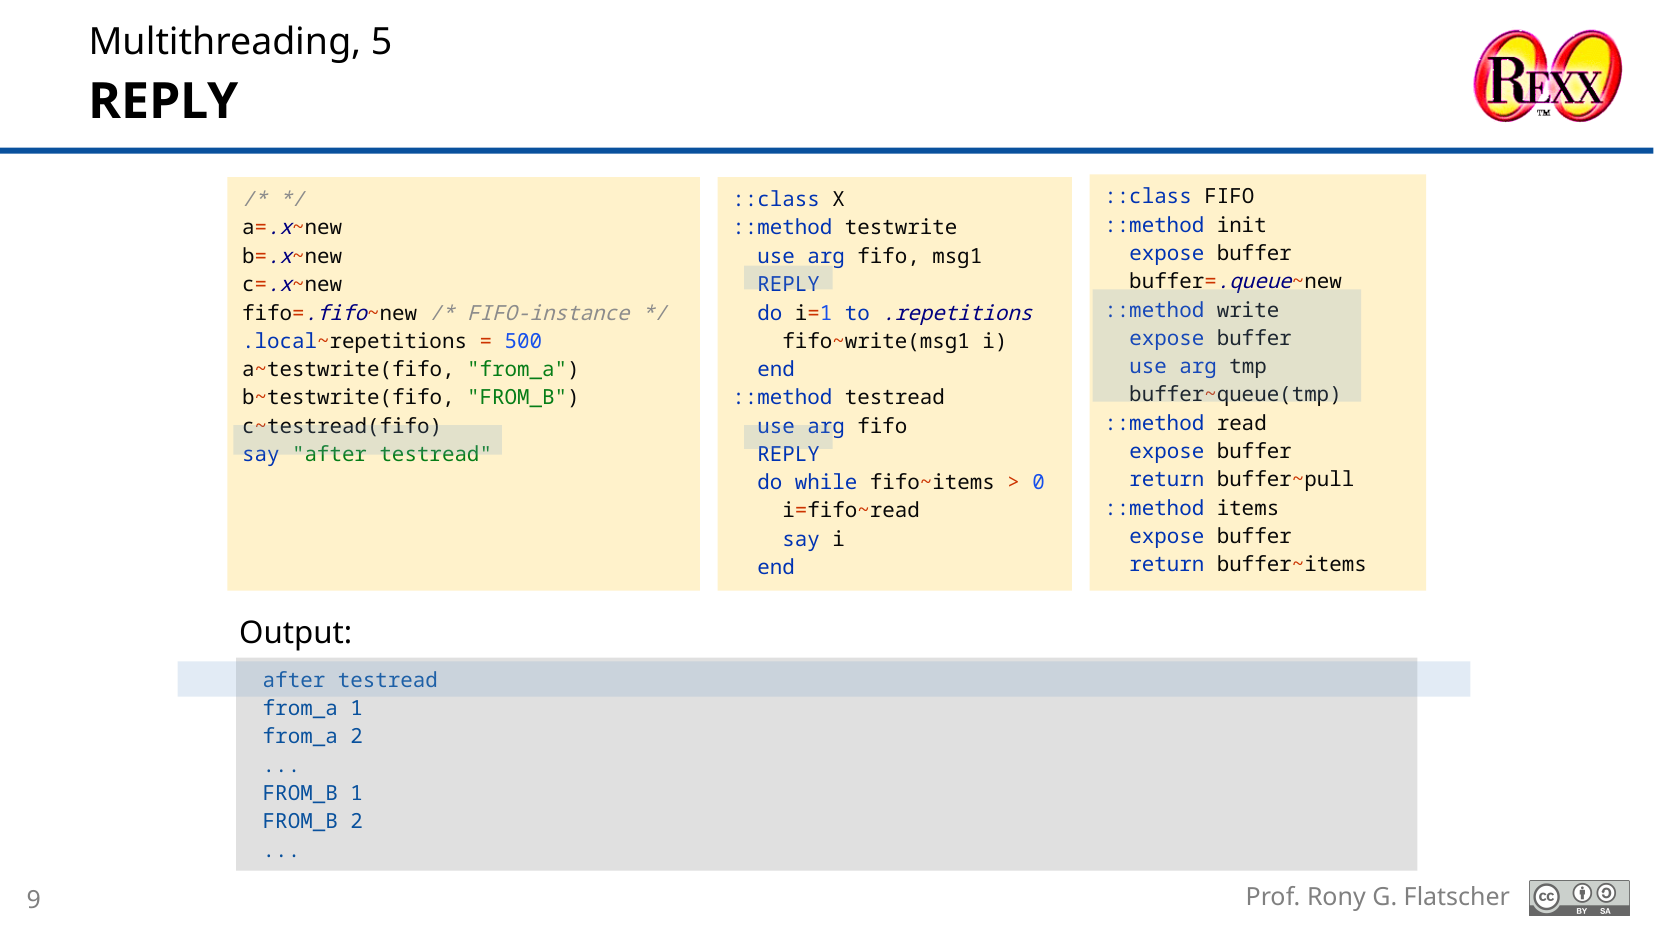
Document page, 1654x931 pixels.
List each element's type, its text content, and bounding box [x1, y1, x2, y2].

title Multithreading, 5 REPLY [29, 0, 1654, 148]
text_box Output: [224, 602, 390, 658]
text_box [233, 425, 502, 455]
text_box after testread from_a 1 from_a 2 ... FROM_B 1 FROM_B 2 ... [236, 697, 1418, 862]
text_box /* */ a=.x~new b=.x~new c=.x~new fifo=.fifo~new /* FIFO-instance */ .local~repetitions = 500 a~testwrite(fifo, "from_a") b~testwrite(fifo, "FROM_B") c~testread(fifo) say "after testread" [227, 177, 700, 591]
text_box ::class X ::method testwrite use arg fifo, msg1 REPLY do i=1 to .repetitions fifo~write(msg1 i) end ::method testread use arg fifo REPLY do while fifo~items > 0 i=fifo~read say i end [717, 177, 1072, 591]
text_box after testread from_a 1 from_a 2 ... FROM_B 1 FROM_B 2 ... [236, 657, 1418, 661]
text_box ::class FIFO ::method init expose buffer buffer=.queue~new ::method write expose buffer use arg tmp buffer~queue(tmp) ::method read expose buffer return buffer~pull ::method items expose buffer return buffer~items [1089, 174, 1427, 591]
text_box [744, 425, 833, 449]
text_box [177, 661, 1471, 697]
text_box [744, 265, 833, 290]
text_box [1092, 289, 1362, 402]
